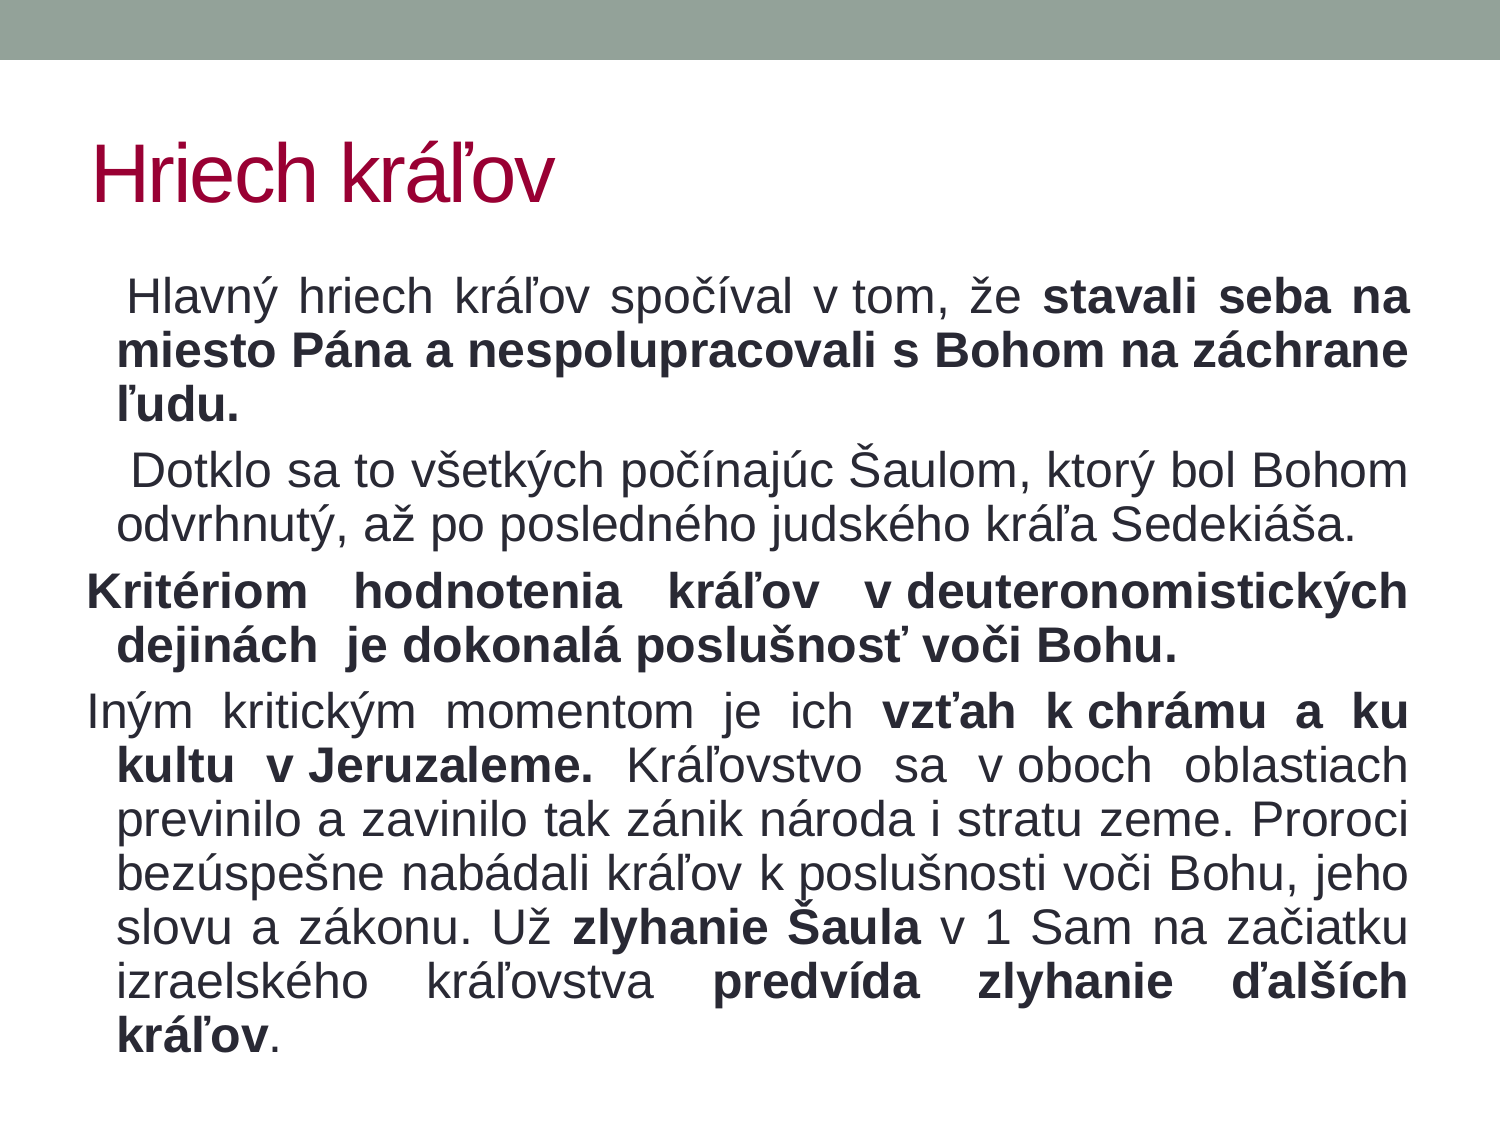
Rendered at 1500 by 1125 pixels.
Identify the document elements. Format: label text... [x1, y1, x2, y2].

list Hlavný hriech kráľov spočíval v tom, že stavali seba na miesto Pána a nespolupracovali s Bohom na záchrane ľudu. Dotklo sa to všetkých počínajúc Šaulom, ktorý bol Bohom odvrhnutý, až po posledného judského kráľa Sedekiáša. Kritériom hodnotenia kráľov v deuteronomistických dejinách je dokonalá poslušnosť voči Bohu. Iným kritickým momentom je ich vzťah k chrámu a ku kultu v Jeruzaleme. Kráľovstvo sa v oboch oblastiach previnilo a zavinilo tak zánik národa i stratu zeme. Proroci bezúspešne nabádali kráľov k poslušnosti voči Bohu, jeho slovu a zákonu. Už zlyhanie Šaula v 1 Sam na začiatku izraelského kráľovstva predvída zlyhanie ďalších kráľov. [41, 262, 1426, 1125]
title Hriech kráľov [75, 87, 1426, 251]
